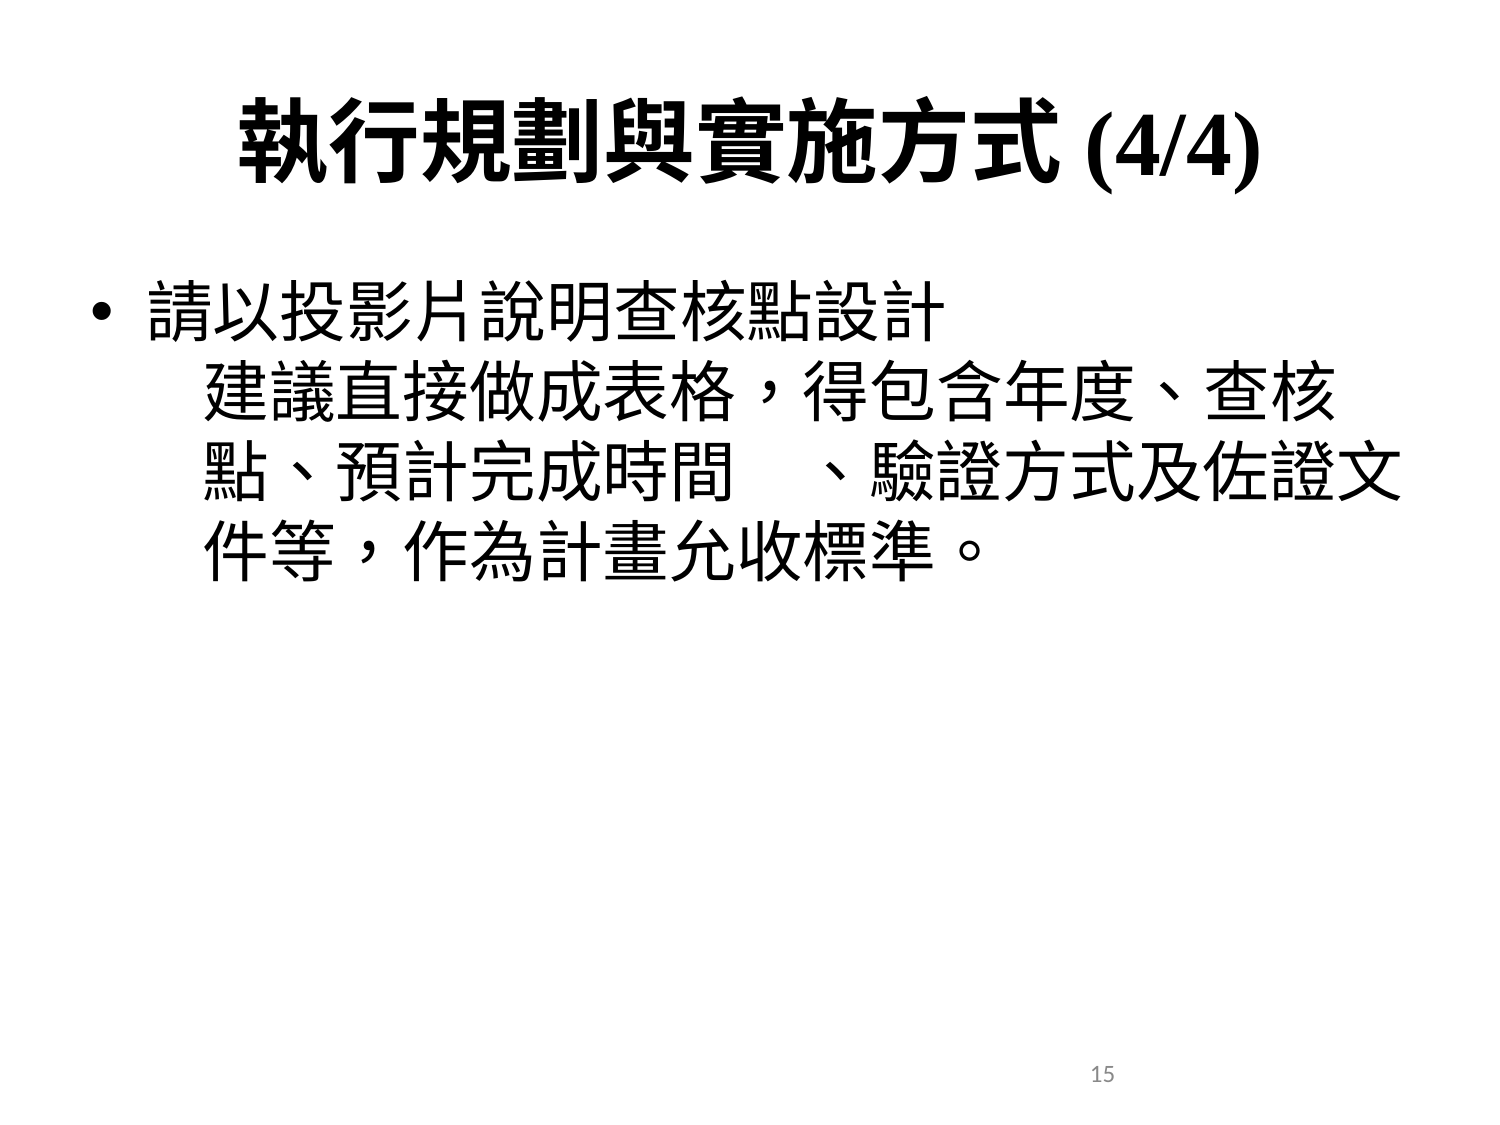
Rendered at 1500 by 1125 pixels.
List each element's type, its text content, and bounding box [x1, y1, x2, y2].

list 請以投影片說明查核點設計 建議直接做成表格，得包含年度、查核點、預計完成時間 、驗證方式及佐證文件等，作為計畫允收標準。 [75, 211, 1426, 1050]
text_box 15 [1074, 1042, 1426, 1103]
title 執行規劃與實施方式(4/4) [75, 45, 1426, 211]
